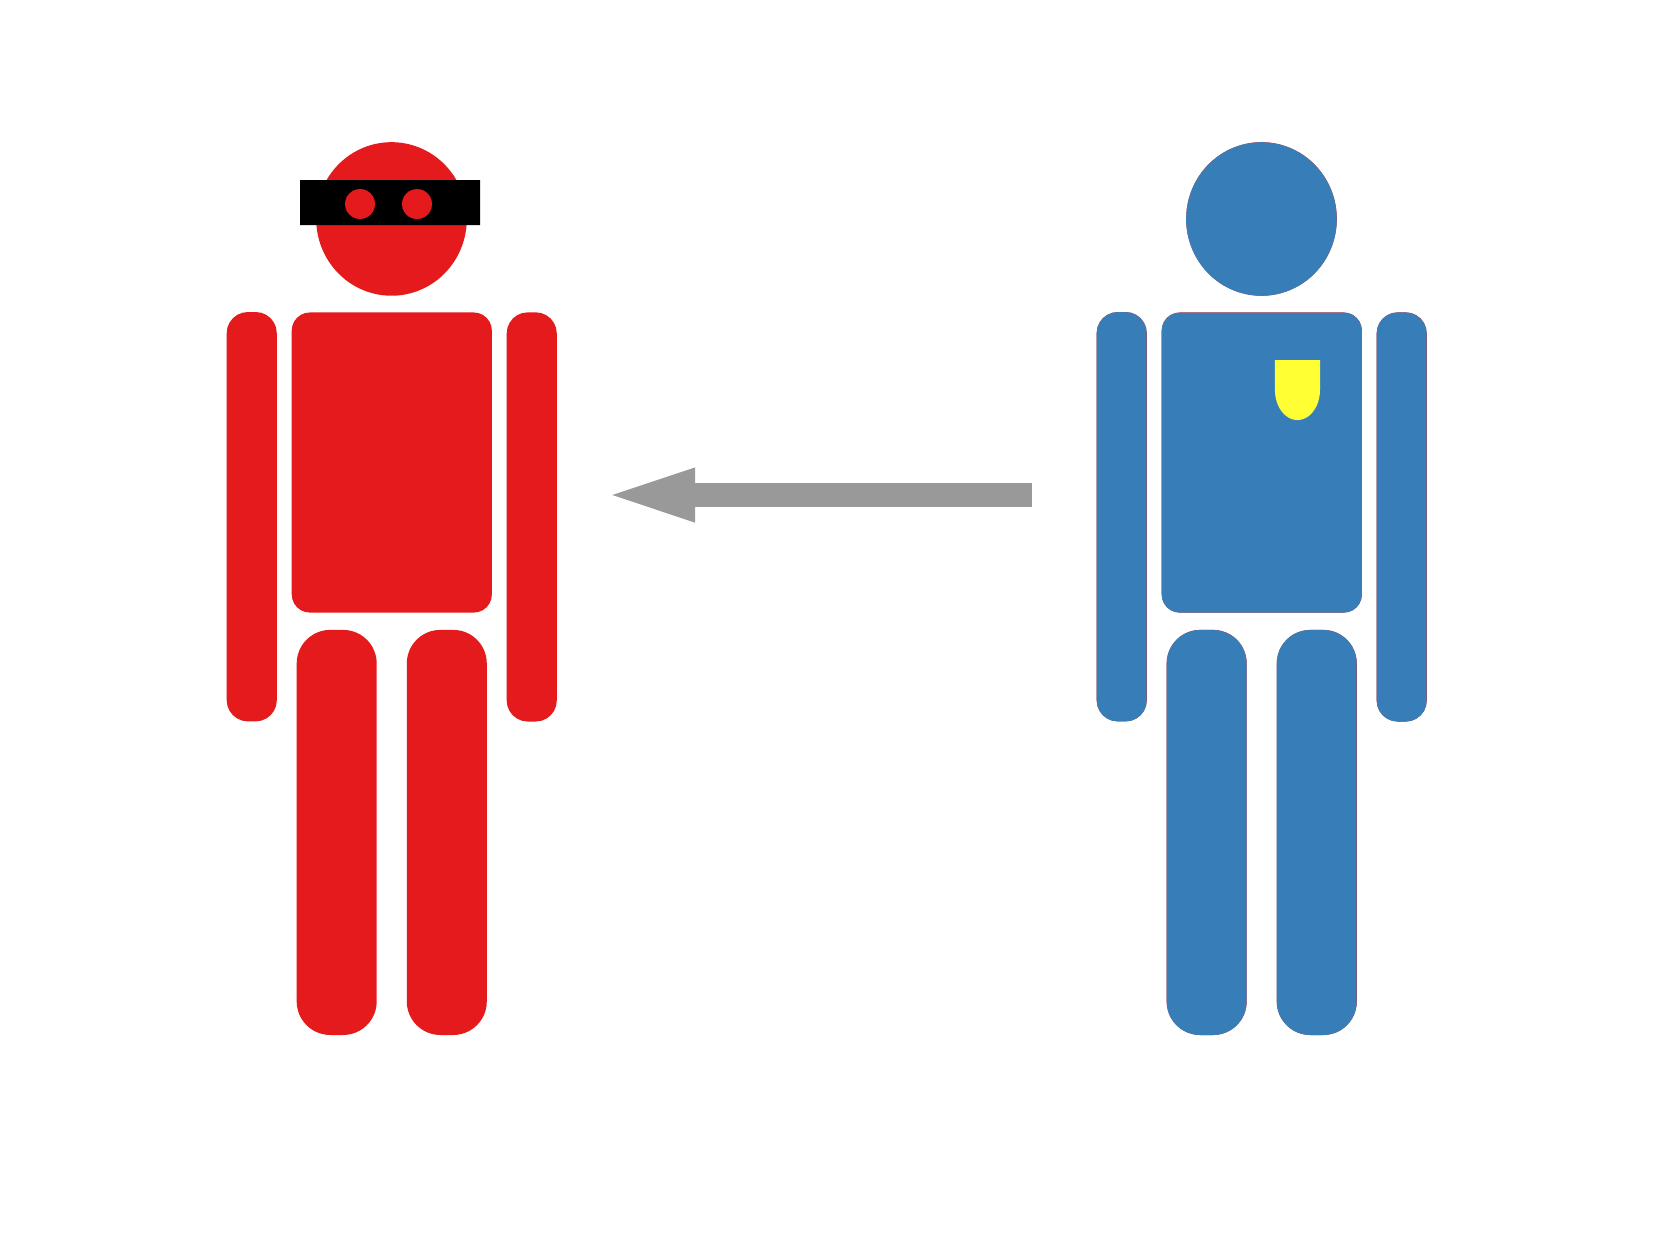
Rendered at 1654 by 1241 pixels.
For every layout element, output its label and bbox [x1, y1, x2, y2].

text_box [1276, 629, 1357, 1036]
text_box [1161, 312, 1362, 613]
text_box [296, 629, 377, 1036]
text_box [1096, 312, 1147, 722]
text_box [1376, 312, 1427, 722]
text_box [506, 312, 557, 722]
text_box [226, 312, 277, 722]
text_box [300, 142, 481, 296]
text_box [406, 629, 487, 1036]
text_box [1166, 629, 1247, 1036]
text_box [1186, 142, 1337, 296]
text_box [291, 312, 492, 613]
